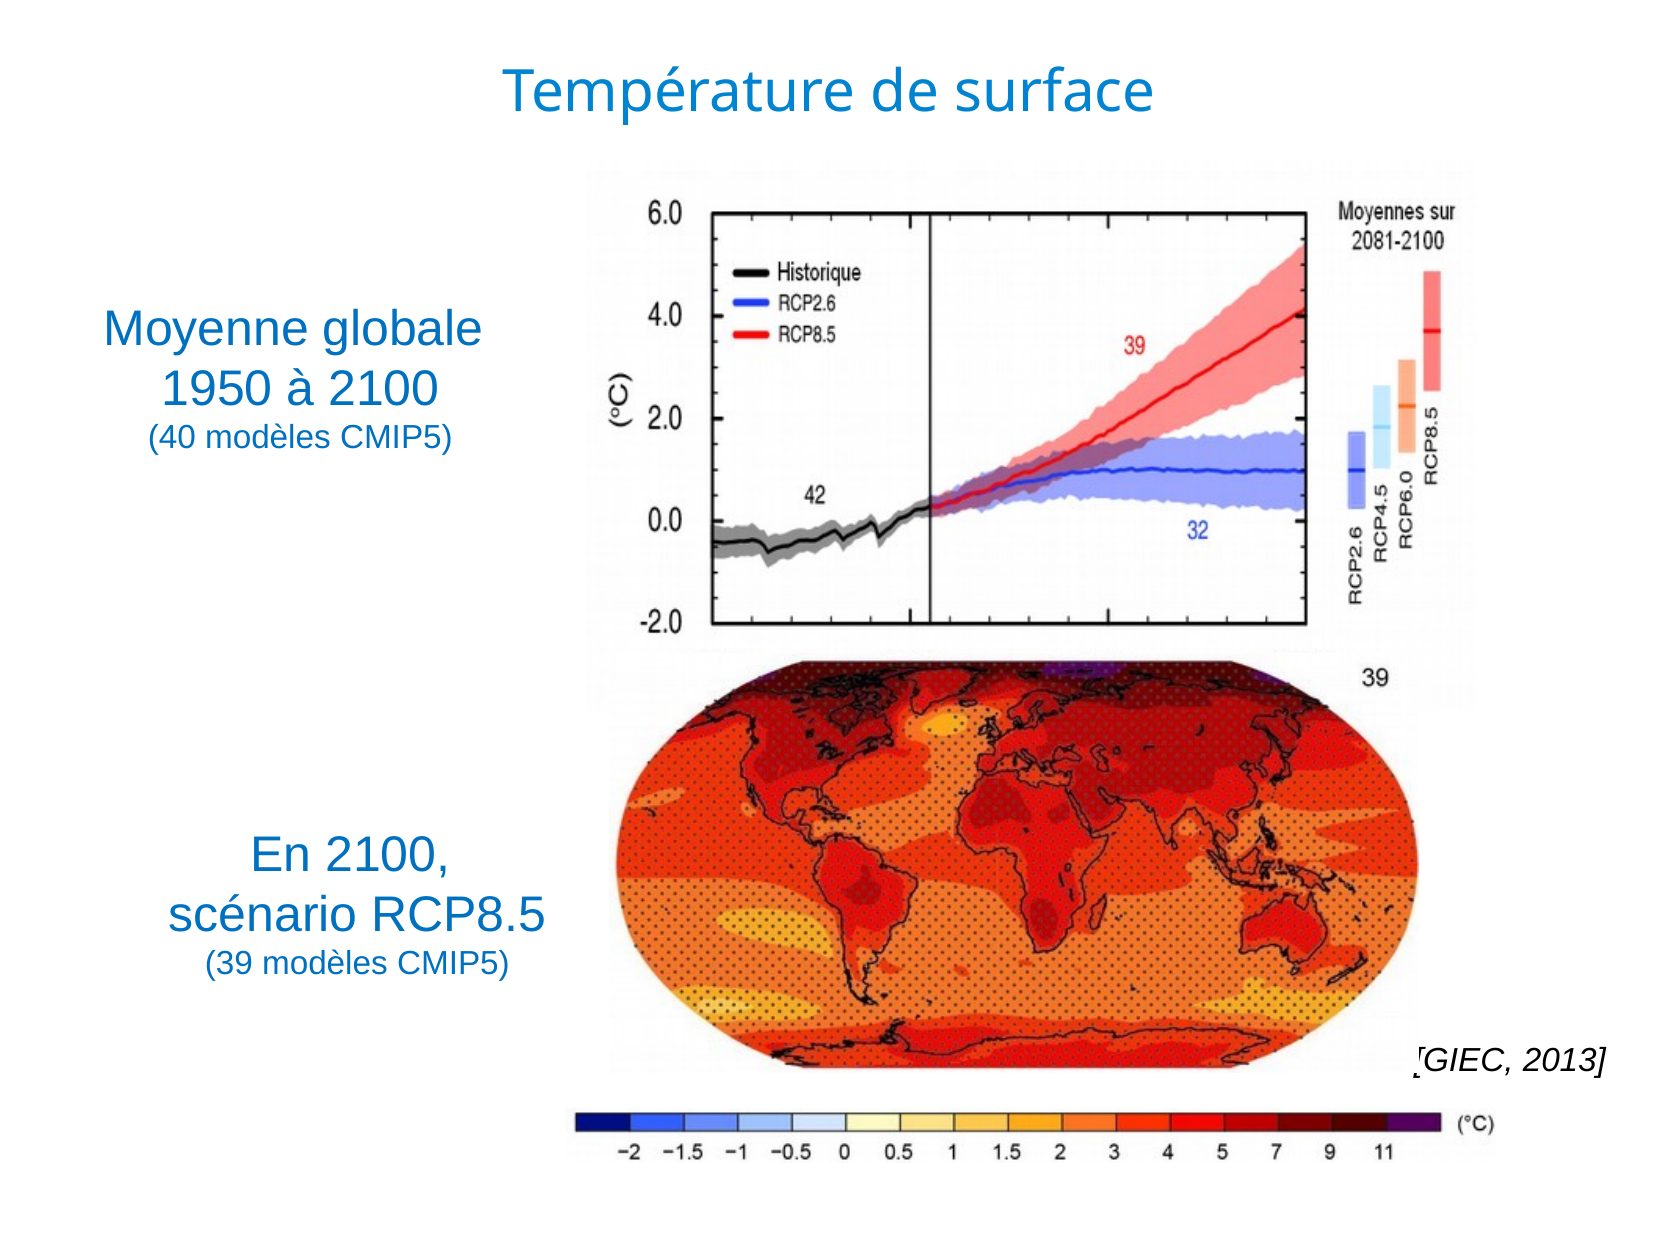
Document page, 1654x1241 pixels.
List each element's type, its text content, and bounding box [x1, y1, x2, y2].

picture [565, 1108, 1496, 1163]
picture [585, 160, 1477, 1073]
text_box [GIEC, 2013] [1398, 1030, 1654, 1092]
text_box En 2100, scénario RCP8.5 (39 modèles CMIP5) [77, 813, 638, 1084]
text_box Température de surface [50, 49, 1609, 161]
text_box Moyenne globale 1950 à 2100 (40 modèles CMIP5) [20, 287, 581, 590]
